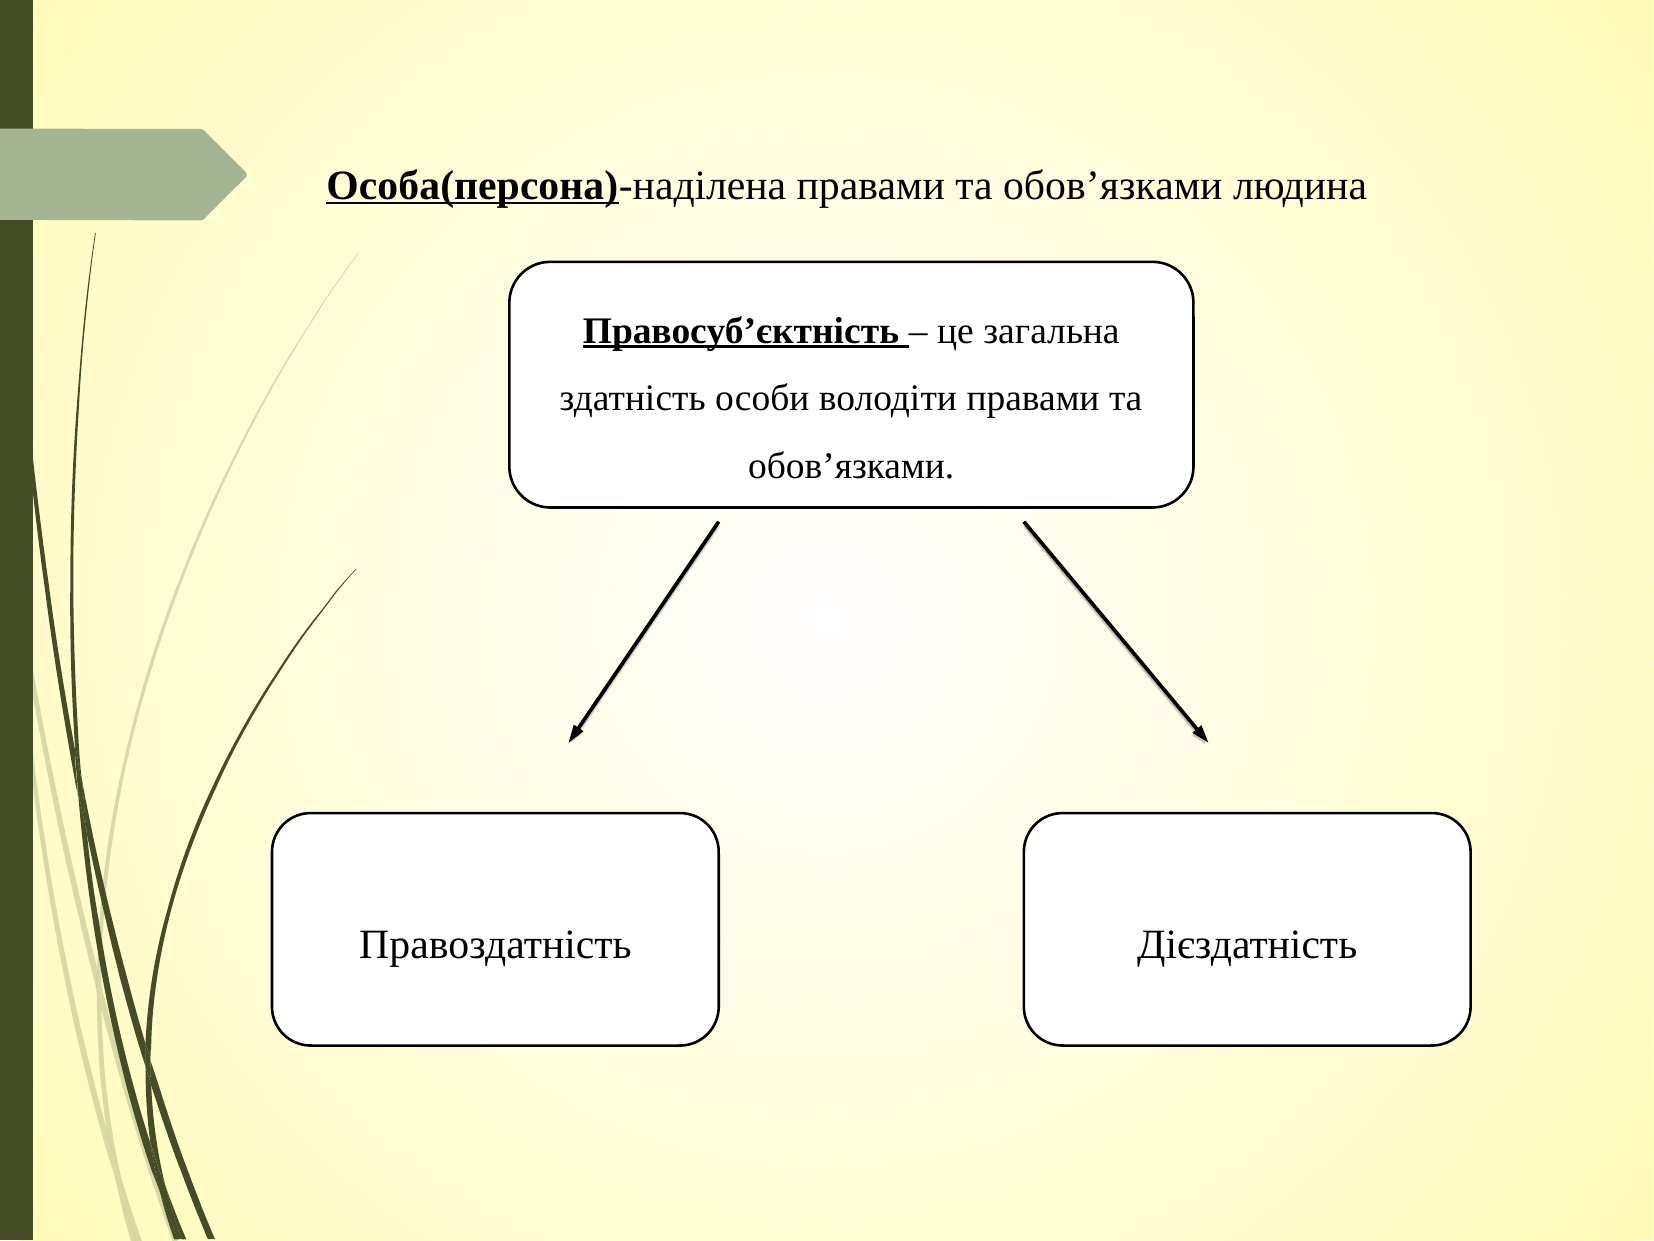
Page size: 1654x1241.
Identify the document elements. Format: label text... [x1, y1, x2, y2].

text_box Особа(персона)-наділена правами та обов’язками людина [311, 125, 1570, 217]
text_box Правоздатність [272, 813, 719, 1046]
text_box Правосуб’єктність – це загальна здатність особи володіти правами та обов’язками. [509, 261, 1194, 508]
text_box Дієздатність [1023, 813, 1471, 1046]
